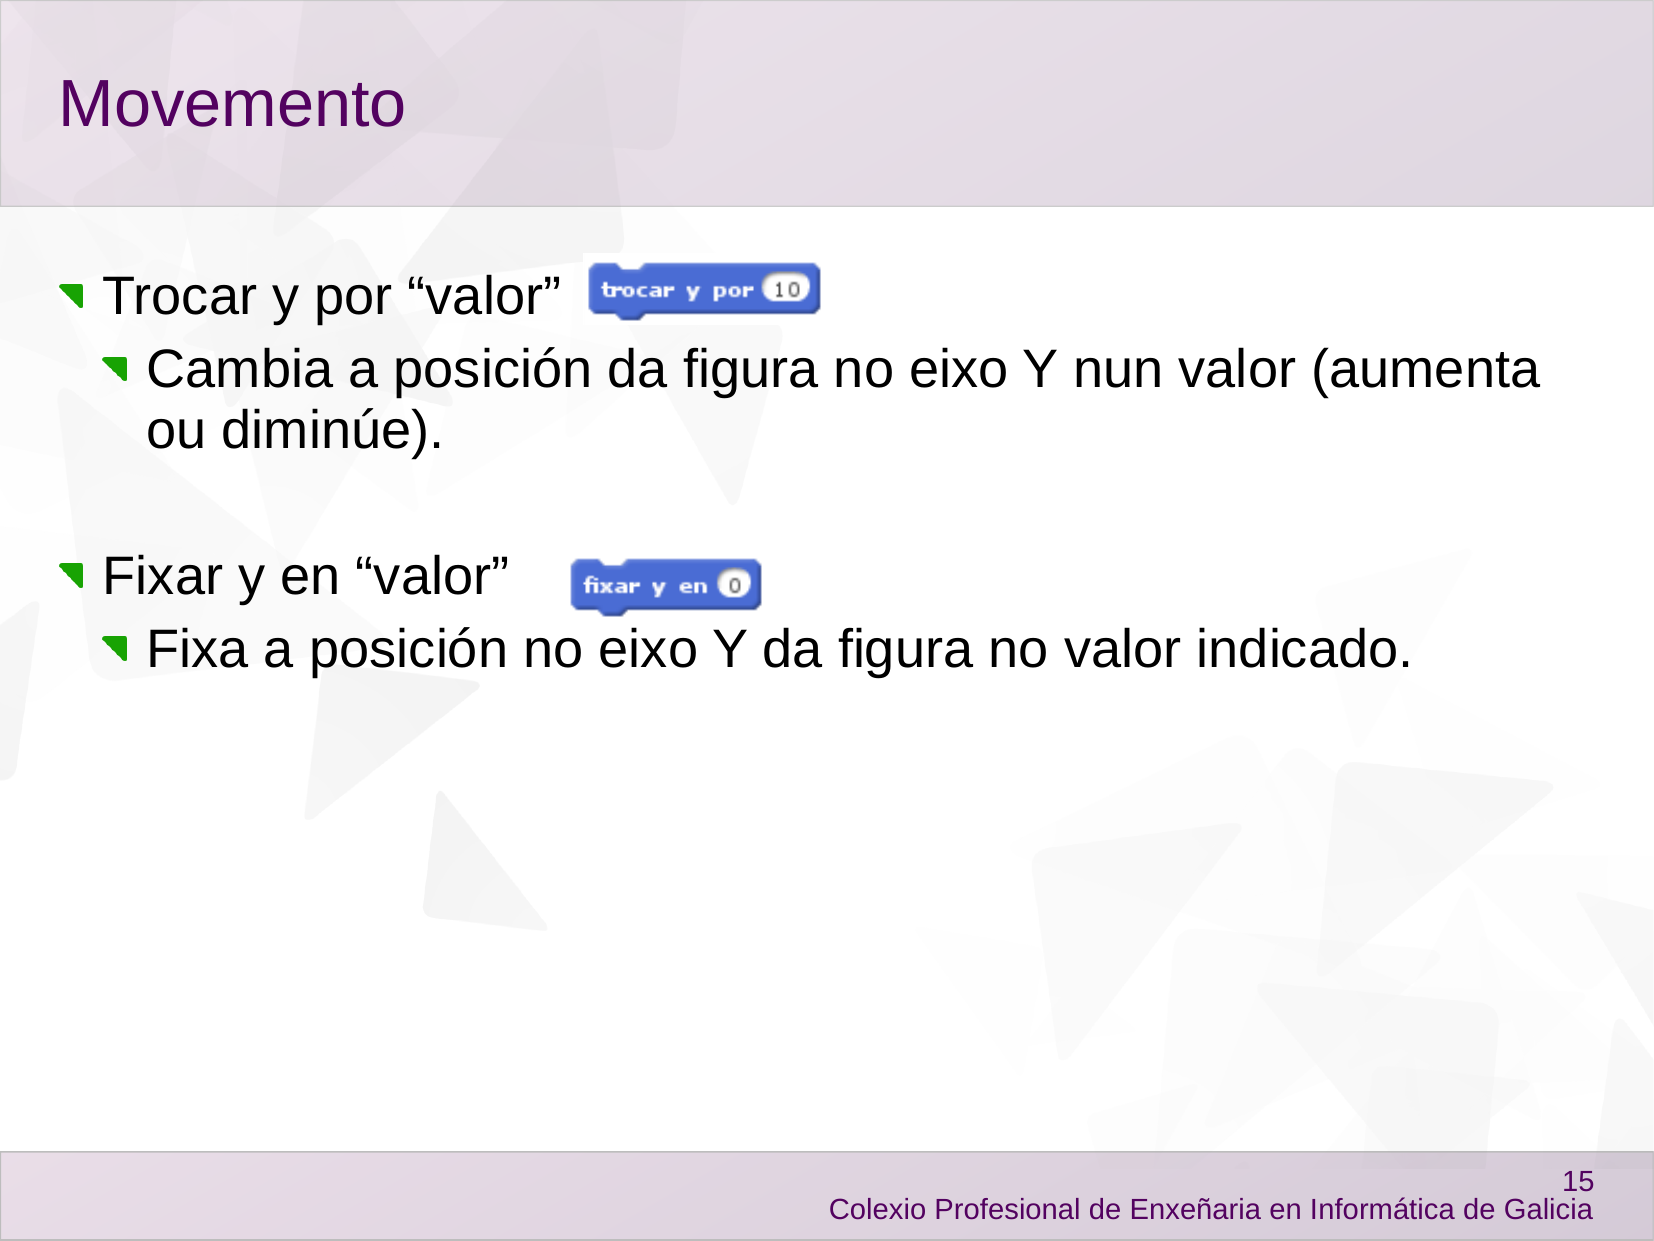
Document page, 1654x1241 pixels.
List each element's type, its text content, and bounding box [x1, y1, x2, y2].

picture [915, 548, 1654, 1169]
title Movemento [59, 29, 1595, 178]
picture [561, 549, 768, 621]
picture [0, 0, 827, 931]
list Trocar y por “valor” Cambia a posición da figura no eixo Y nun valor (aumenta ou diminúe). Fixar y en “valor” Fixa a posición no eixo Y da figura no valor indicado. [59, 265, 1595, 986]
